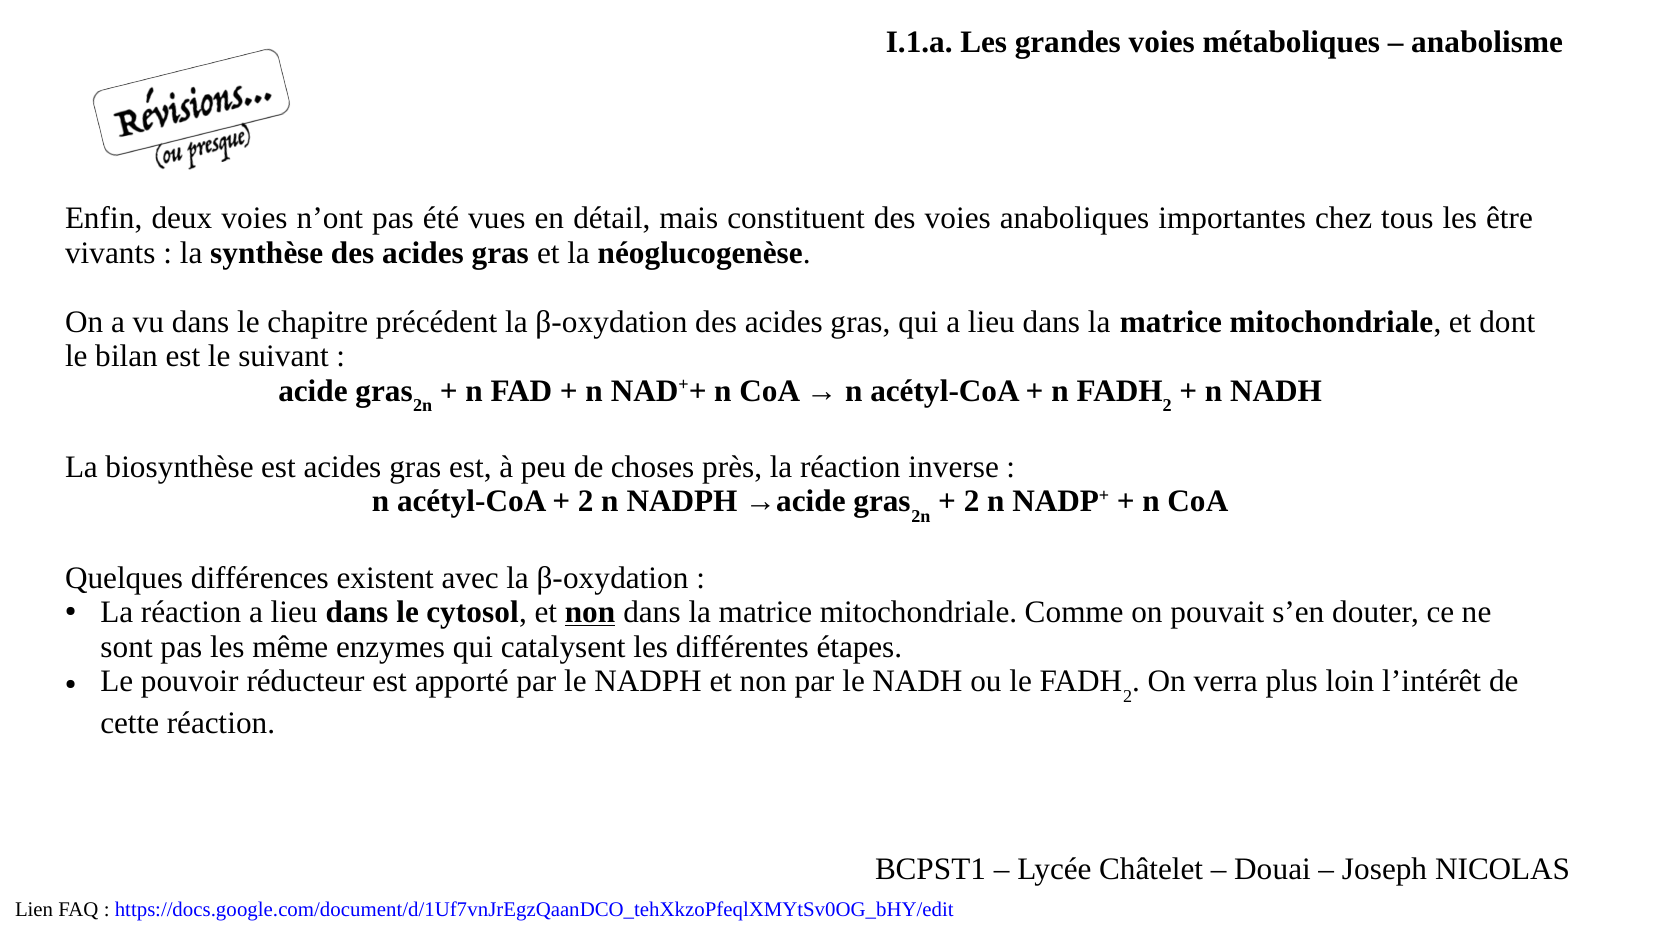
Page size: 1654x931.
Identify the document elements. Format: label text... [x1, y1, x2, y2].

text_box I.1.a. Les grandes voies métaboliques – anabolisme [201, 5, 1572, 78]
picture [90, 46, 300, 189]
text_box Lien FAQ : https://docs.google.com/document/d/1Uf7vnJrEgzQaanDCO_tehXkzoPfeqlXMYtSv0OG_bHY/edit [0, 897, 993, 931]
text_box Enfin, deux voies n’ont pas été vues en détail, mais constituent des voies anaboliques importantes chez tous les être vivants : la synthèse des acides gras et la néoglucogenèse. On a vu dans le chapitre précédent la β-oxydation des acides gras, qui a lieu dans la matrice mitochondriale, et dont le bilan est le suivant : acide gras2n + n FAD + n NAD++ n CoA → n acétyl-CoA + n FADH2 + n NADH La biosynthèse est acides gras est, à peu de choses près, la réaction inverse : n acétyl-CoA + 2 n NADPH →acide gras2n + 2 n NADP+ + n CoA Quelques différences existent avec la β-oxydation : La réaction a lieu dans le cytosol, et non dans la matrice mitochondriale. Comme on pouvait s’en douter, ce ne sont pas les même enzymes qui catalysent les différentes étapes. Le pouvoir réducteur est apporté par le NADPH et non par le NADH ou le FADH2. On verra plus loin l’intérêt de cette réaction. [64, 200, 1536, 851]
text_box BCPST1 – Lycée Châtelet – Douai – Joseph NICOLAS [637, 832, 1571, 905]
